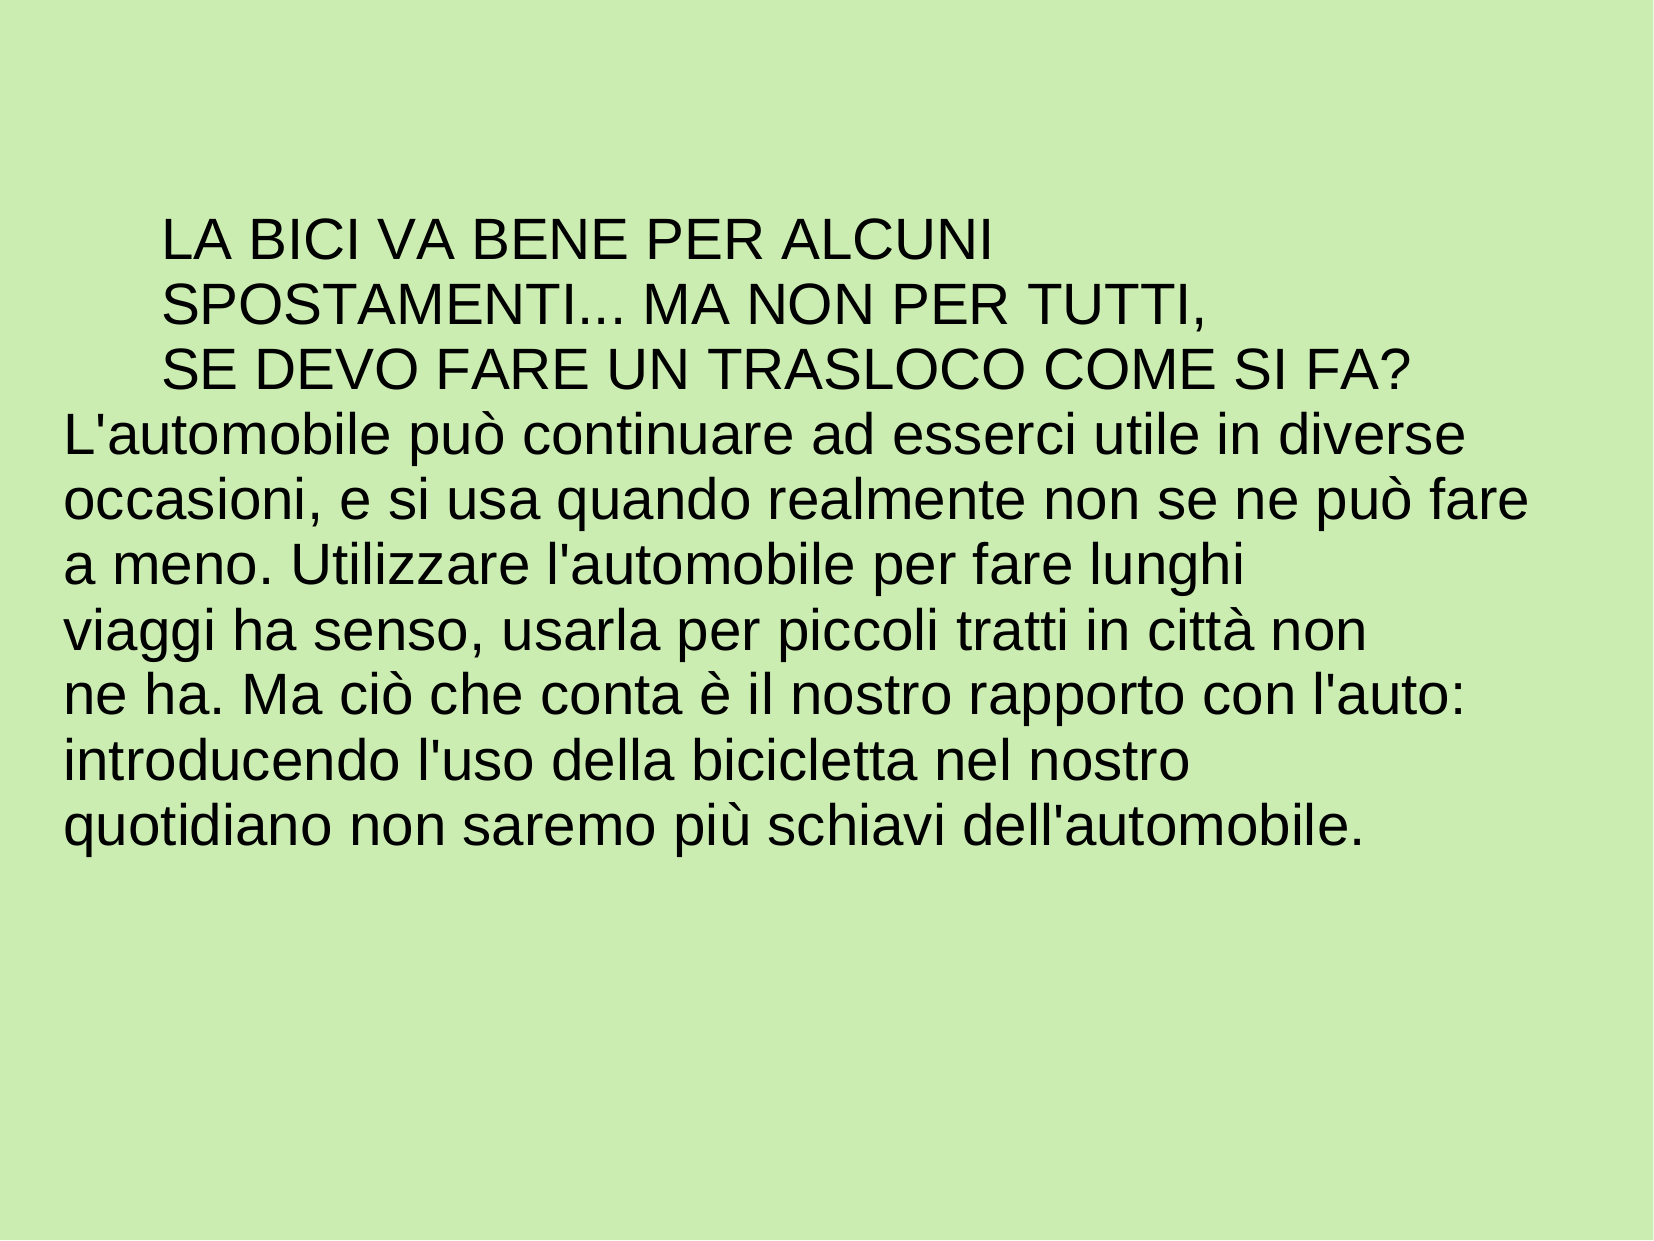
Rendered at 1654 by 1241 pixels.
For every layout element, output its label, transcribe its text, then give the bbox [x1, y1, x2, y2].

text_box LA BICI VA BENE PER ALCUNI SPOSTAMENTI... MA NON PER TUTTI, SE DEVO FARE UN TRASLOCO COME SI FA? L'automobile può continuare ad esserci utile in diverse occasioni, e si usa quando realmente non se ne può fare a meno. Utilizzare l'automobile per fare lunghi viaggi ha senso, usarla per piccoli tratti in città non ne ha. Ma ciò che conta è il nostro rapporto con l'auto: introducendo l'uso della bicicletta nel nostro quotidiano non saremo più schiavi dell'automobile. [0, 0, 1654, 1241]
